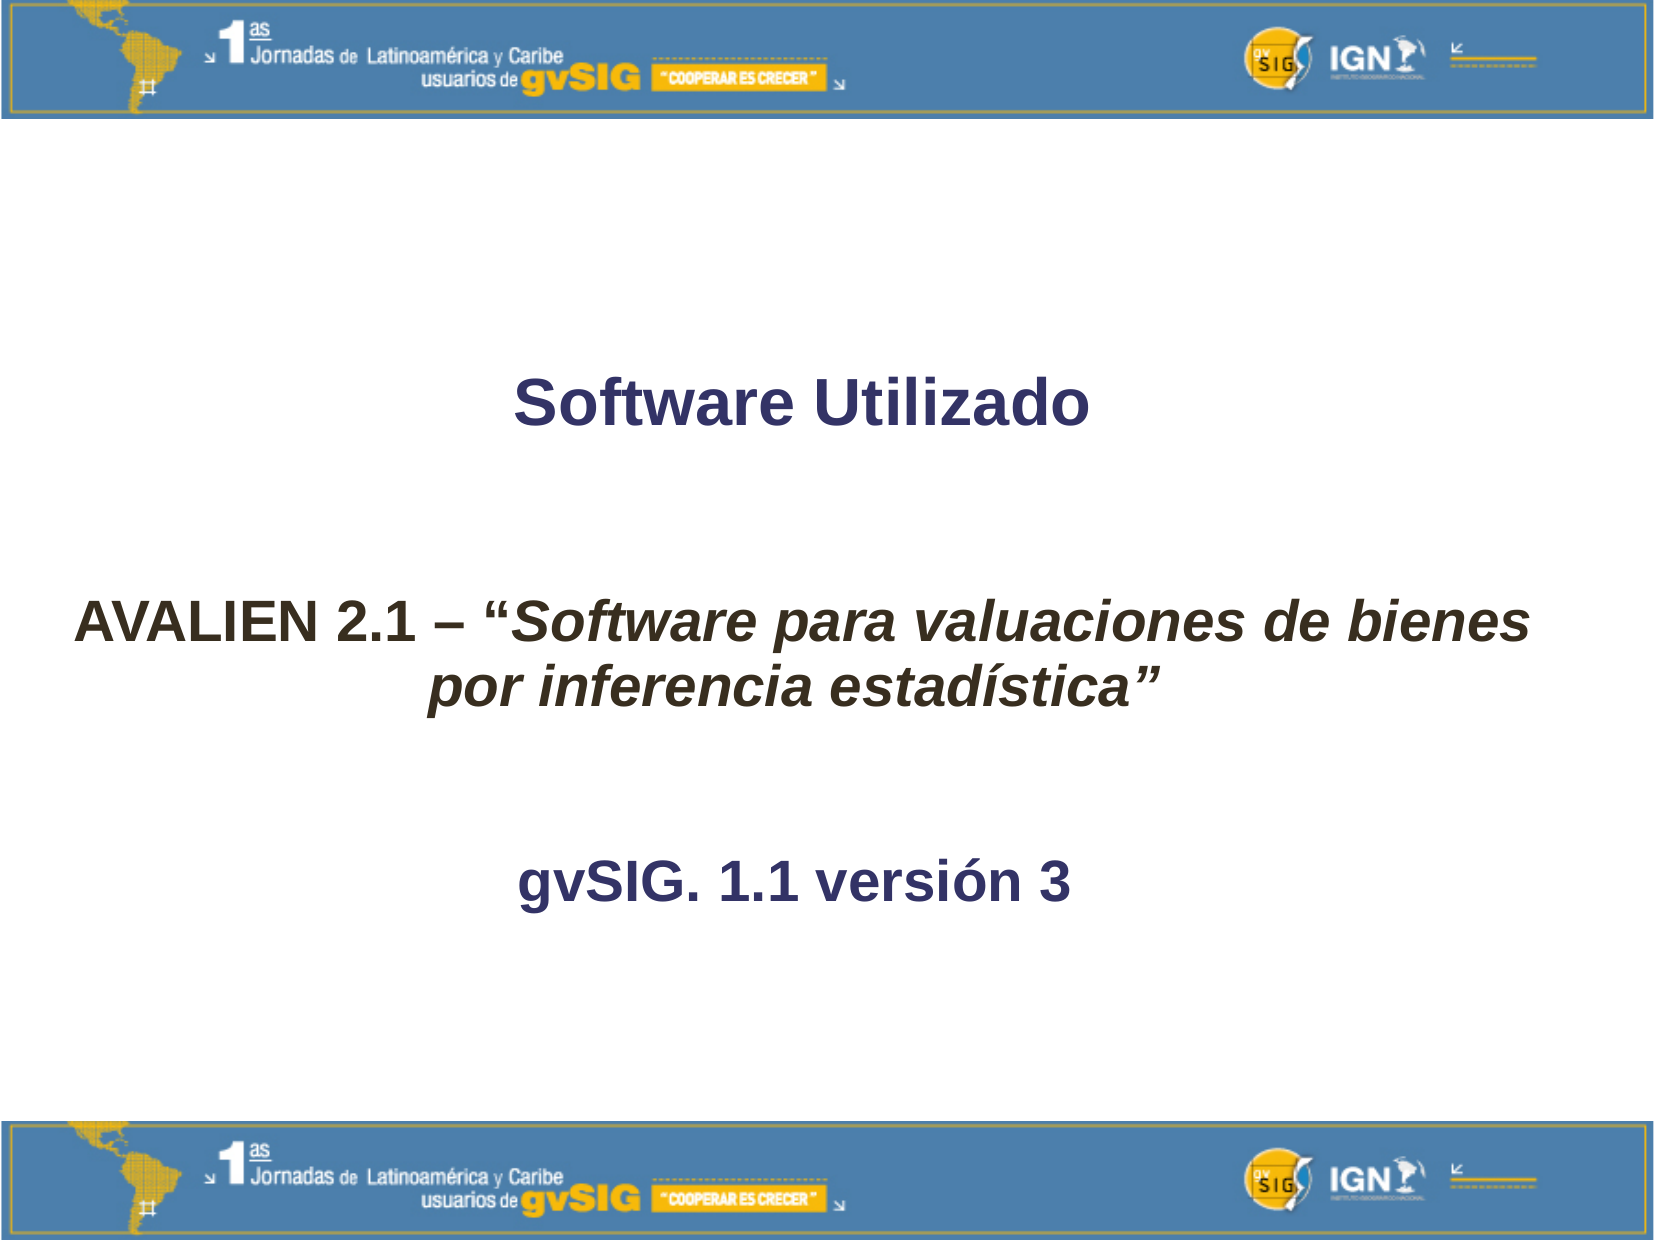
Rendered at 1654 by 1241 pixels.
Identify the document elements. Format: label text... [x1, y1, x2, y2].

picture [0, 1121, 1654, 1241]
text_box Software Utilizado AVALIEN 2.1 – “Software para valuaciones de bienes por inferencia estadística” gvSIG. 1.1 versión 3 [59, 322, 1548, 957]
picture [0, 0, 1654, 119]
